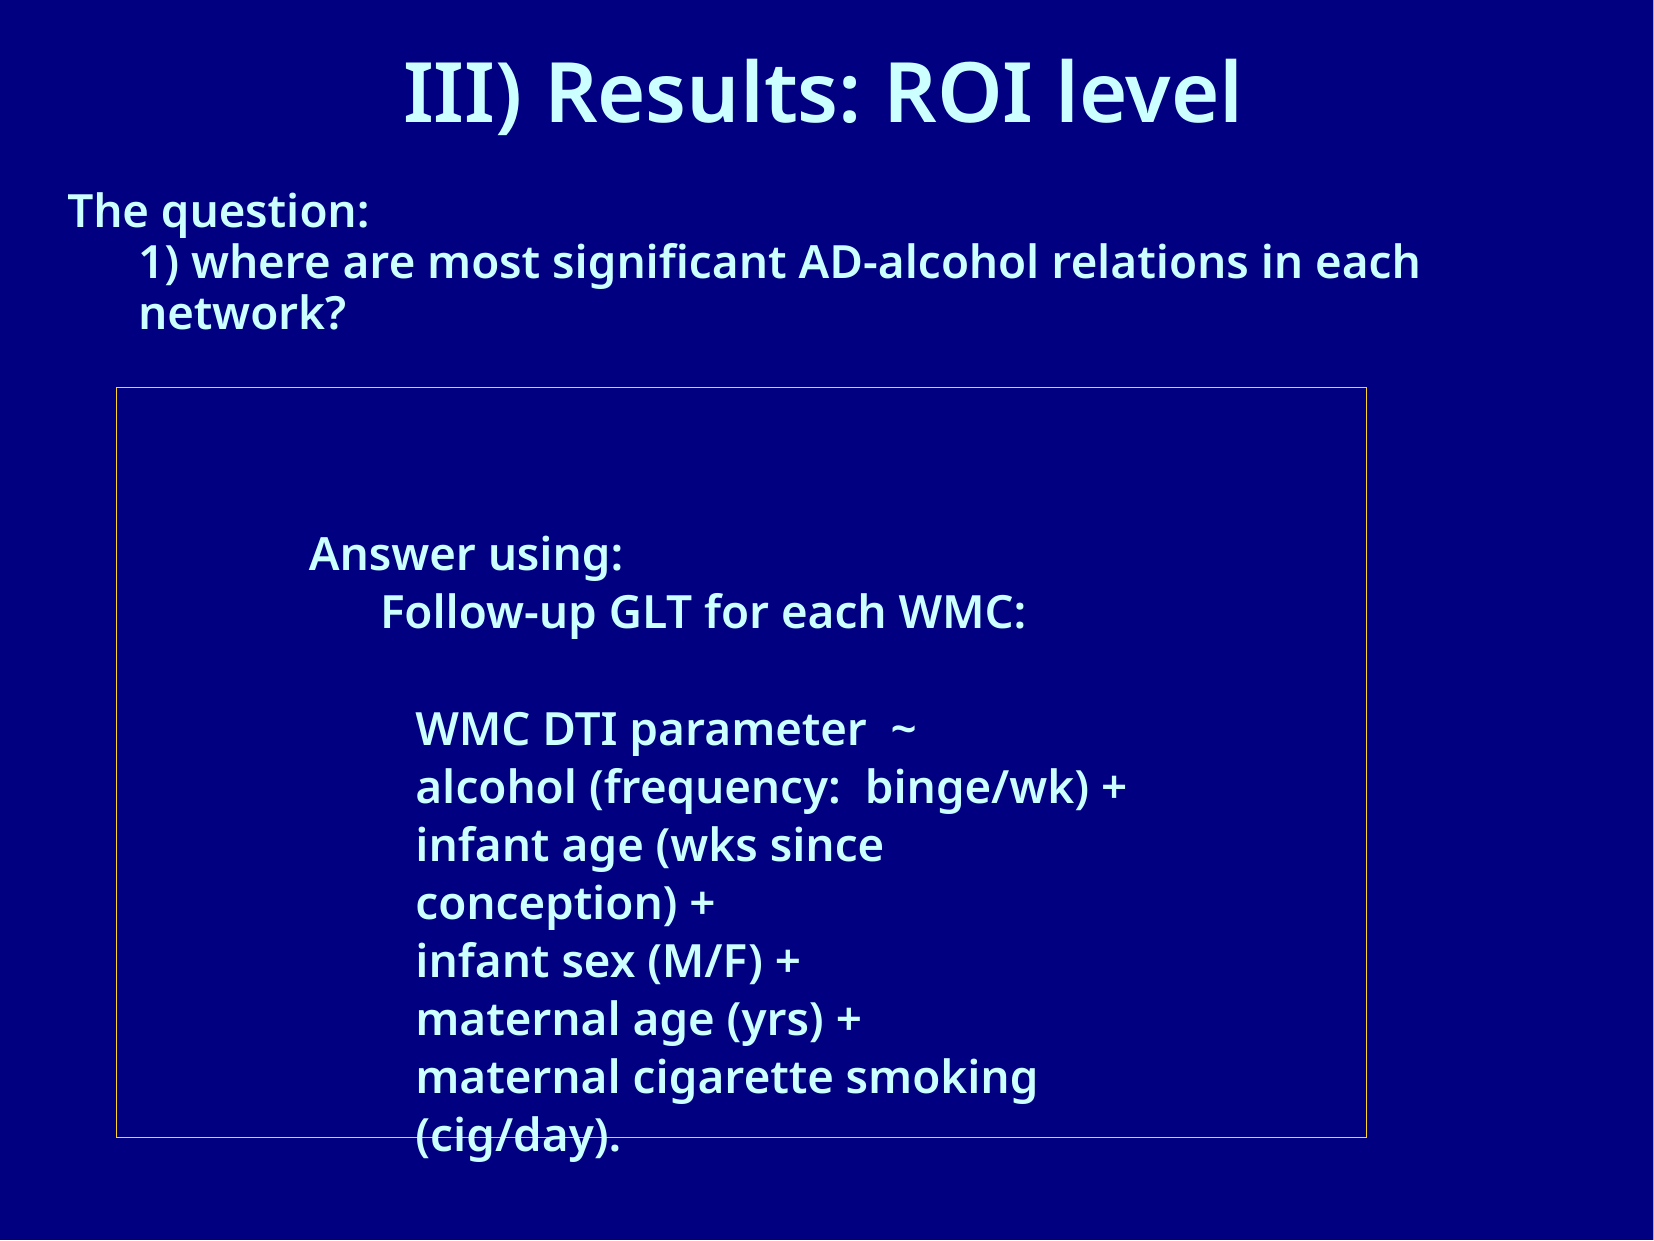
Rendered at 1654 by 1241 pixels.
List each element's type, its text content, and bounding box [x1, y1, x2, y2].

text_box Answer using: Follow-up GLT for each WMC: WMC DTI parameter ~ alcohol (frequency: binge/wk) + infant age (wks since conception) + infant sex (M/F) + maternal age (yrs) + maternal cigarette smoking (cig/day). [294, 516, 1172, 986]
text_box The question: 1) where are most significant AD-alcohol relations in each network? [52, 175, 1517, 371]
title III) Results: ROI level [0, 23, 1654, 160]
